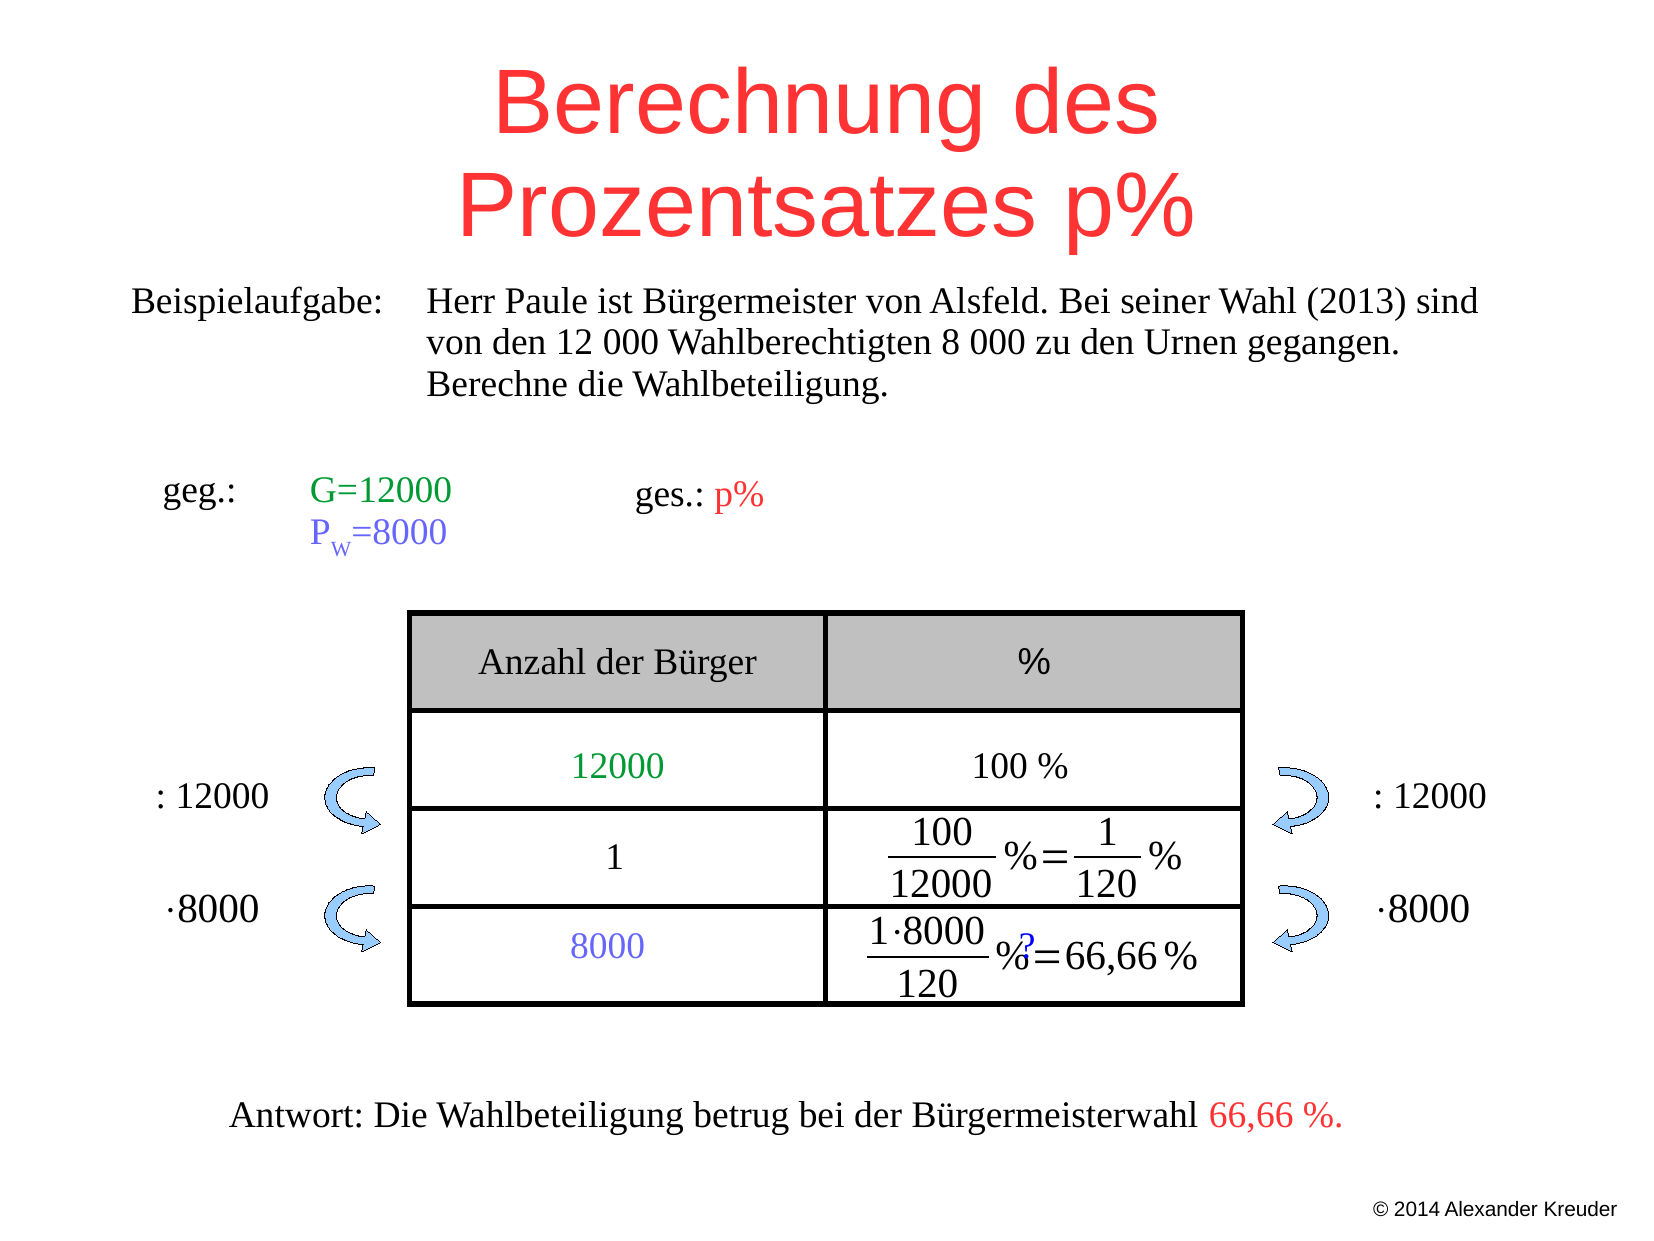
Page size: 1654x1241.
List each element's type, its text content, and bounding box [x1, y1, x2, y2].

table_cell [828, 713, 1240, 806]
text_box 8000 [555, 917, 661, 975]
table_cell [828, 811, 880, 904]
text_box 12000 [556, 738, 680, 796]
table_cell [1205, 909, 1240, 1001]
chart [859, 807, 1205, 1007]
text_box ? [1003, 917, 1051, 975]
table_cell [412, 909, 823, 1001]
text_box [1272, 767, 1329, 834]
text_box Beispielaufgabe: Herr Paule ist Bürgermeister von Alsfeld. Bei seiner Wahl (2013) sind von den 12 000 Wahlberechtigten 8 000 zu den Urnen gegangen. Berechne die Wahlbeteiligung. [116, 272, 1495, 415]
table_cell [828, 909, 859, 1001]
text_box : 12000 [1358, 767, 1502, 826]
chart [1363, 885, 1477, 933]
table_cell [412, 713, 823, 806]
text_box [1272, 885, 1329, 952]
title Berechnung des Prozentsatzes p% [82, 50, 1571, 256]
text_box [324, 767, 381, 834]
table_cell [412, 811, 823, 904]
text_box : 12000 [140, 767, 285, 827]
text_box [324, 885, 381, 952]
text_box Antwort: Die Wahlbeteiligung betrug bei der Bürgermeisterwahl 66,66 %. [213, 1086, 1359, 1144]
text_box 100 % [956, 738, 1084, 796]
table_header % [828, 616, 1240, 708]
text_box geg.: G=12000 PW=8000 [147, 462, 467, 571]
table_header Anzahl der Bürger [412, 616, 823, 708]
table_cell [1189, 811, 1240, 904]
chart [152, 885, 266, 933]
text_box 1 [590, 828, 639, 887]
text_box ges.: p% [620, 465, 780, 524]
